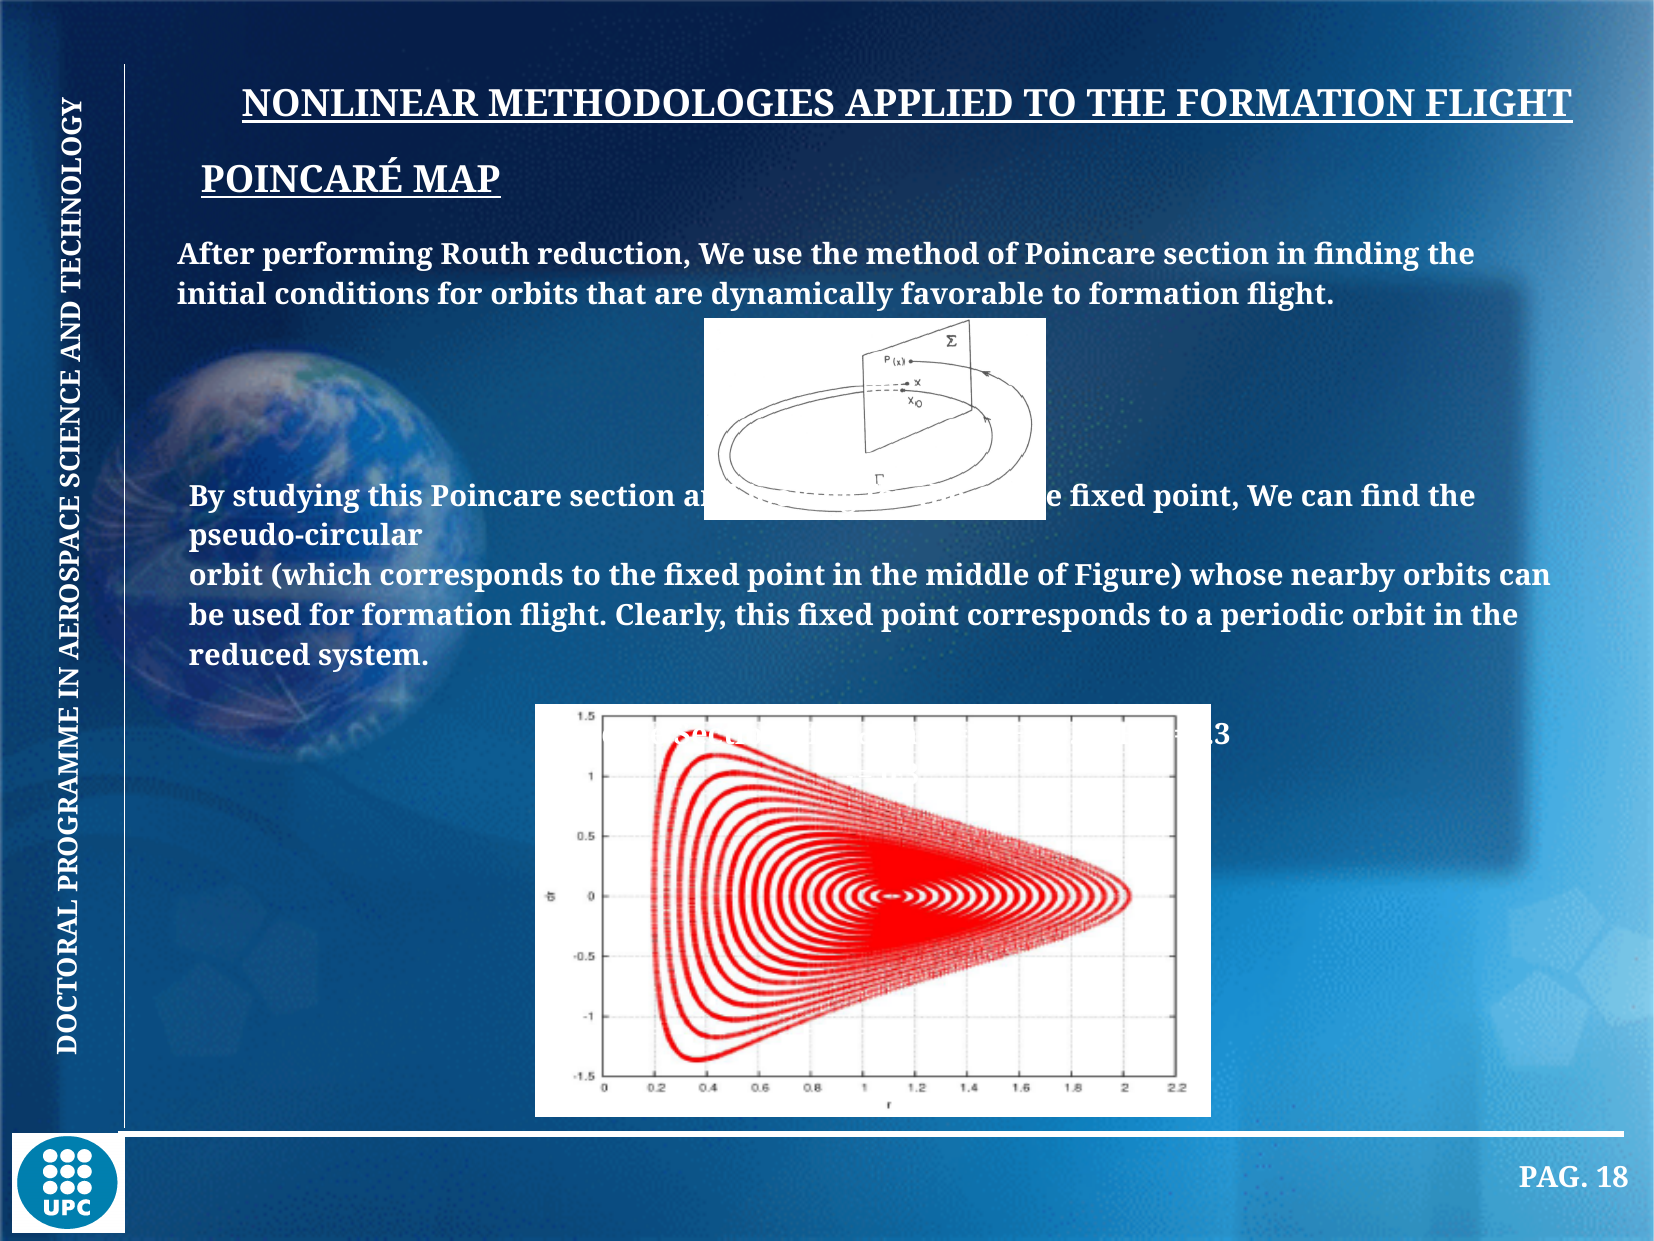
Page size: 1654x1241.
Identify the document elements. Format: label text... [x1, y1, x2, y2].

subtitle After performing Routh reduction, We use the method of Poincare section in finding the initial conditions for orbits that are dynamically favorable to formation flight. [177, 177, 1565, 325]
title NONLINEAR METHODOLOGIES APPLIED TO THE FORMATION FLIGHT [147, 29, 1654, 150]
title PAG. 18 [1505, 1116, 1642, 1237]
picture [0, 0, 1654, 1241]
title DOCTORAL PROGRAMME IN AEROSPACE SCIENCE AND TECHNOLOGY [8, 88, 124, 1064]
title POINCARÉ MAP [200, 150, 1063, 239]
text_box By studying this Poincare section and looking for the stable fixed point, We can find the pseudo-circular orbit (which corresponds to the fixed point in the middle of Figure) whose nearby orbits can be used for formation flight. Clearly, this fixed point corresponds to a periodic orbit in the reduced system. Poincare Section of (r, dr) at z=0 , E=-0.45 Hz2=0.3 z = 0:3 [188, 493, 1577, 730]
